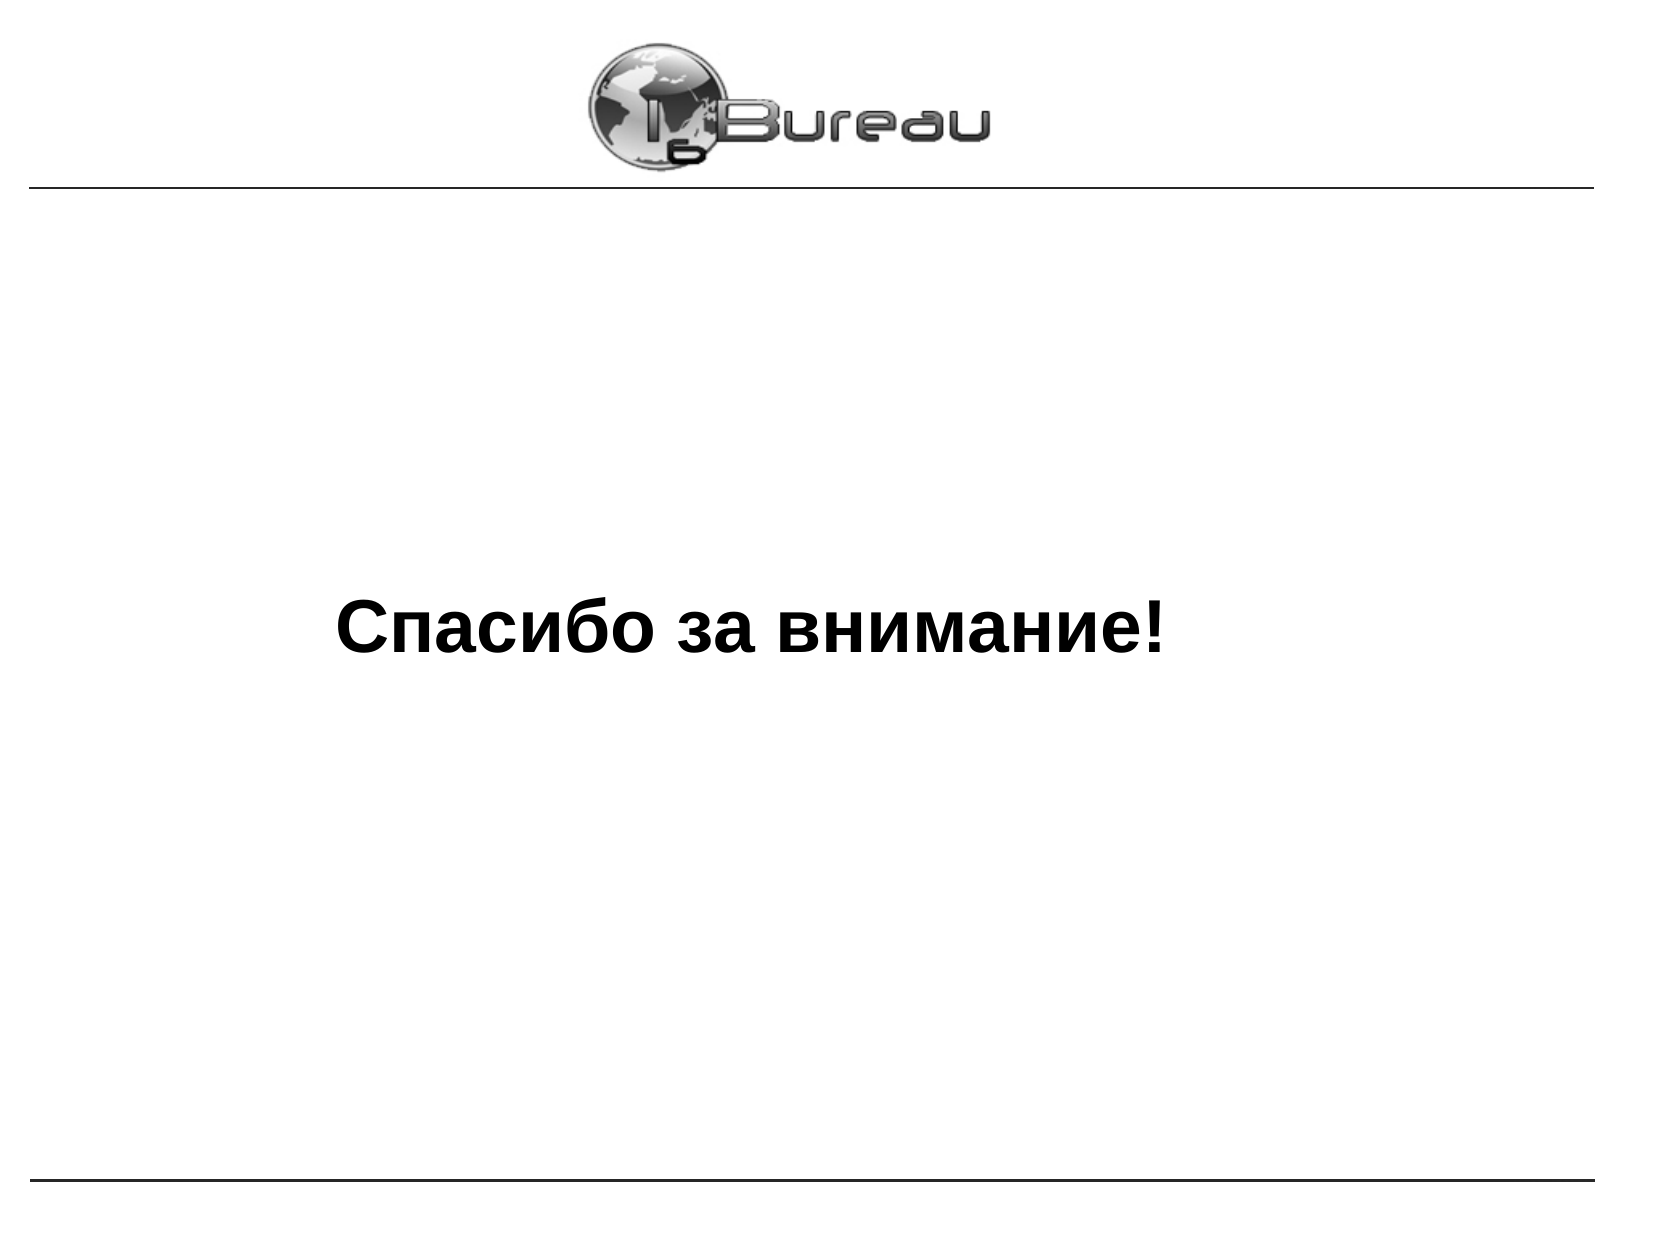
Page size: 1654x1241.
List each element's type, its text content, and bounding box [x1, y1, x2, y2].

picture [29, 5, 1594, 213]
title Спасибо за внимание! [0, 413, 1554, 857]
